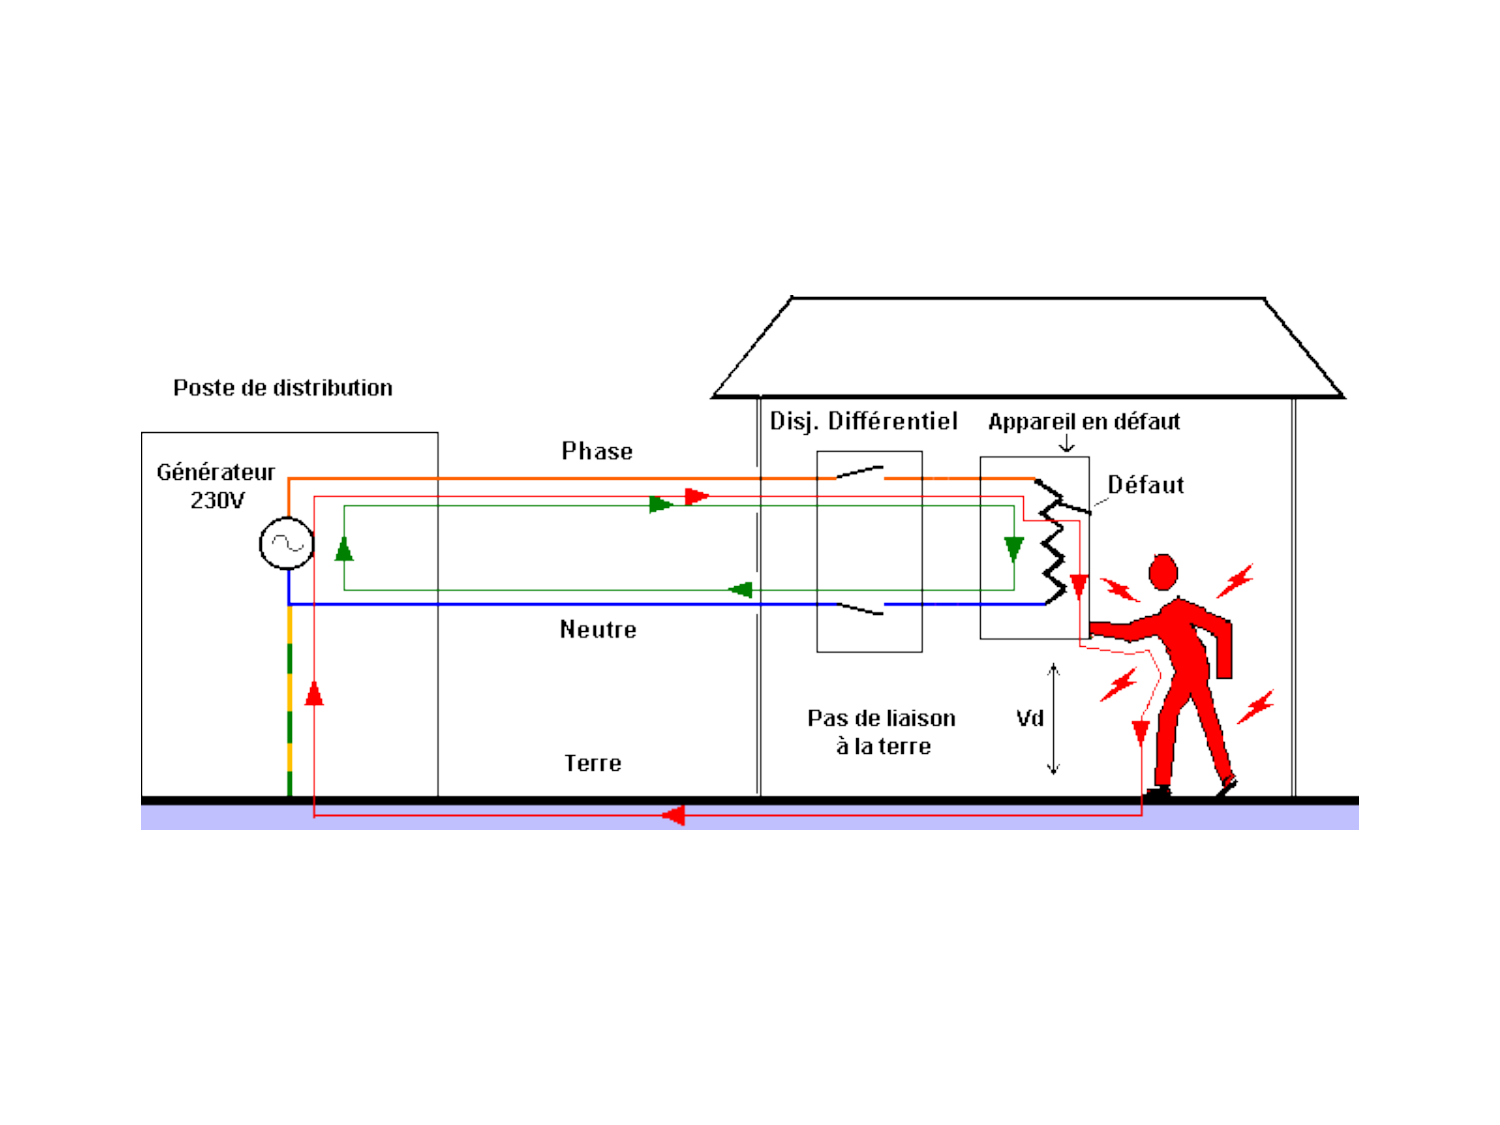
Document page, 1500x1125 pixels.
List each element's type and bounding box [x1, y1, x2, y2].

picture [141, 295, 1359, 830]
